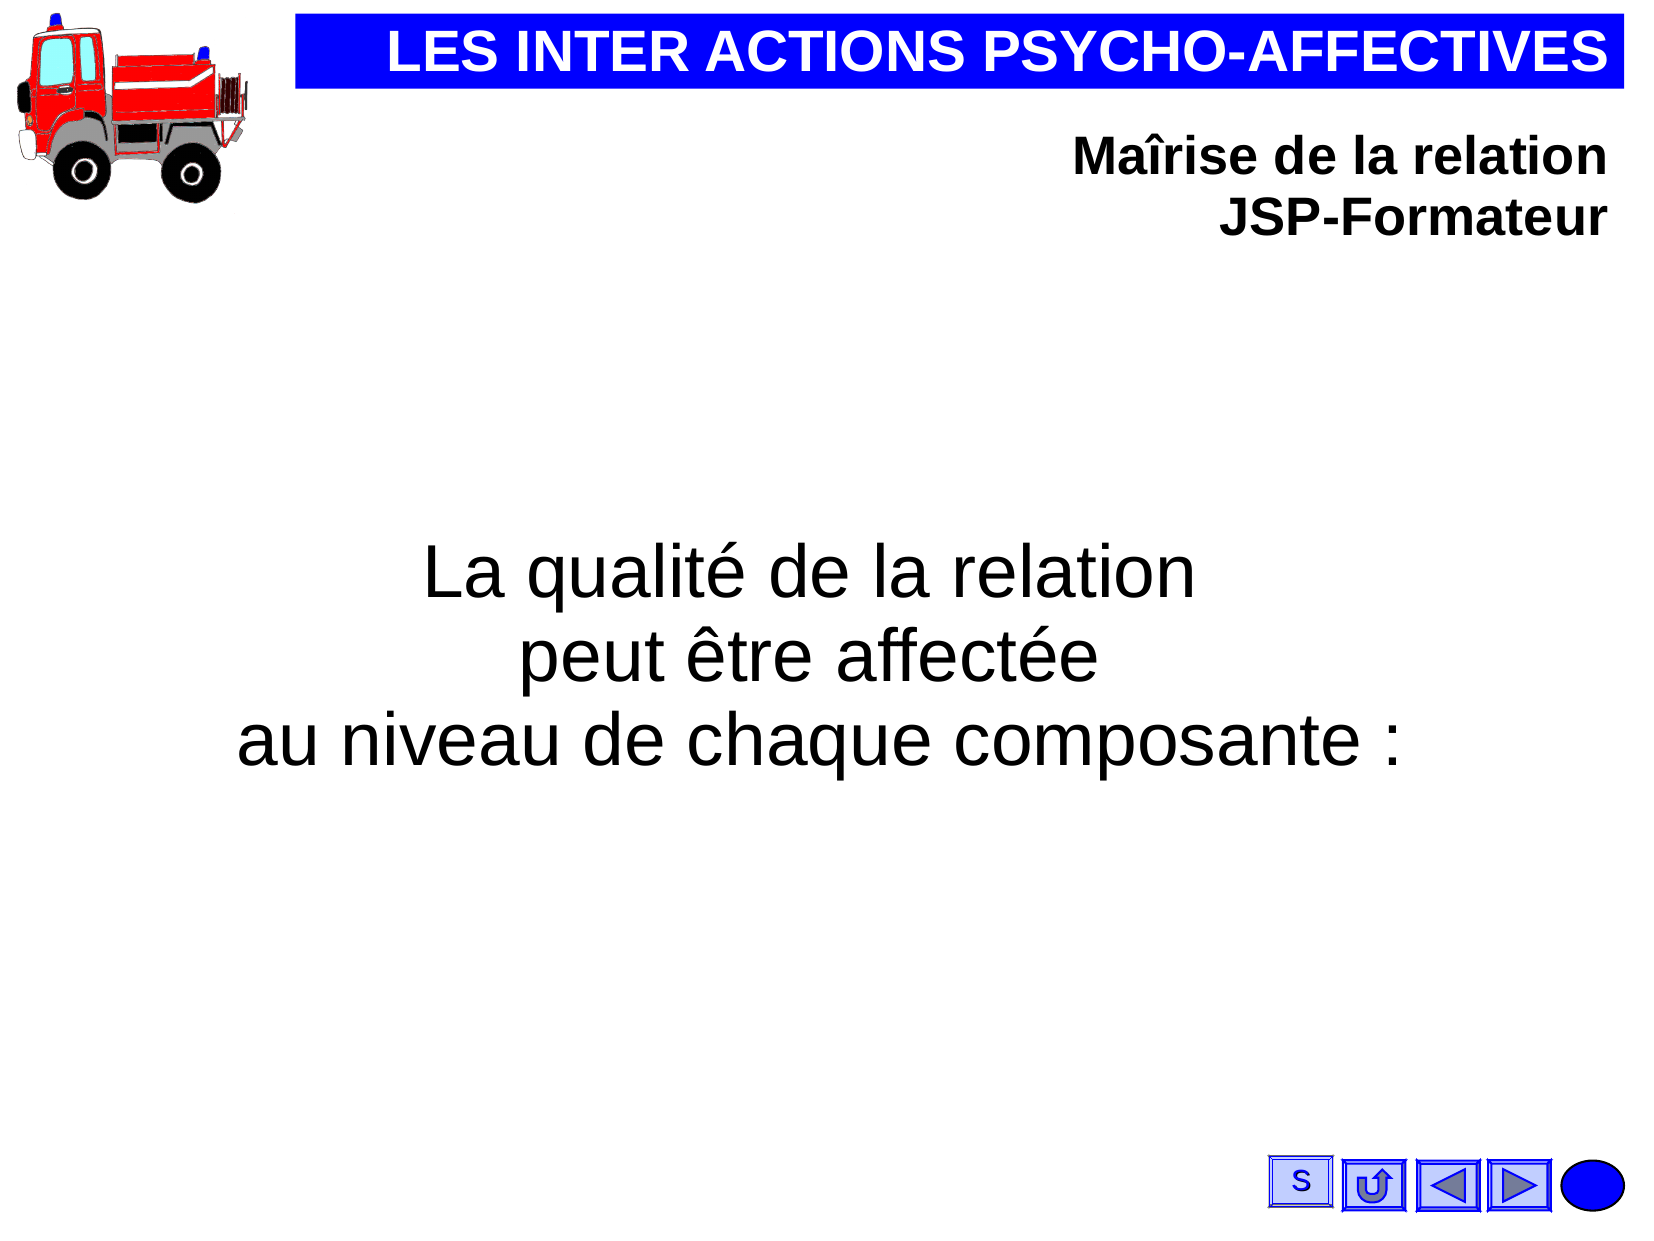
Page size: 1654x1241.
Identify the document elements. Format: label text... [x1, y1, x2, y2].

text_box [1561, 1160, 1625, 1211]
text_box LES INTER ACTIONS PSYCHO-AFFECTIVES [295, 13, 1625, 89]
text_box La qualité de la relation peut être affectée au niveau de chaque composante : [46, 354, 1595, 952]
text_box Maîrise de la relation JSP-Formateur [1056, 118, 1624, 311]
picture [8, 8, 257, 216]
